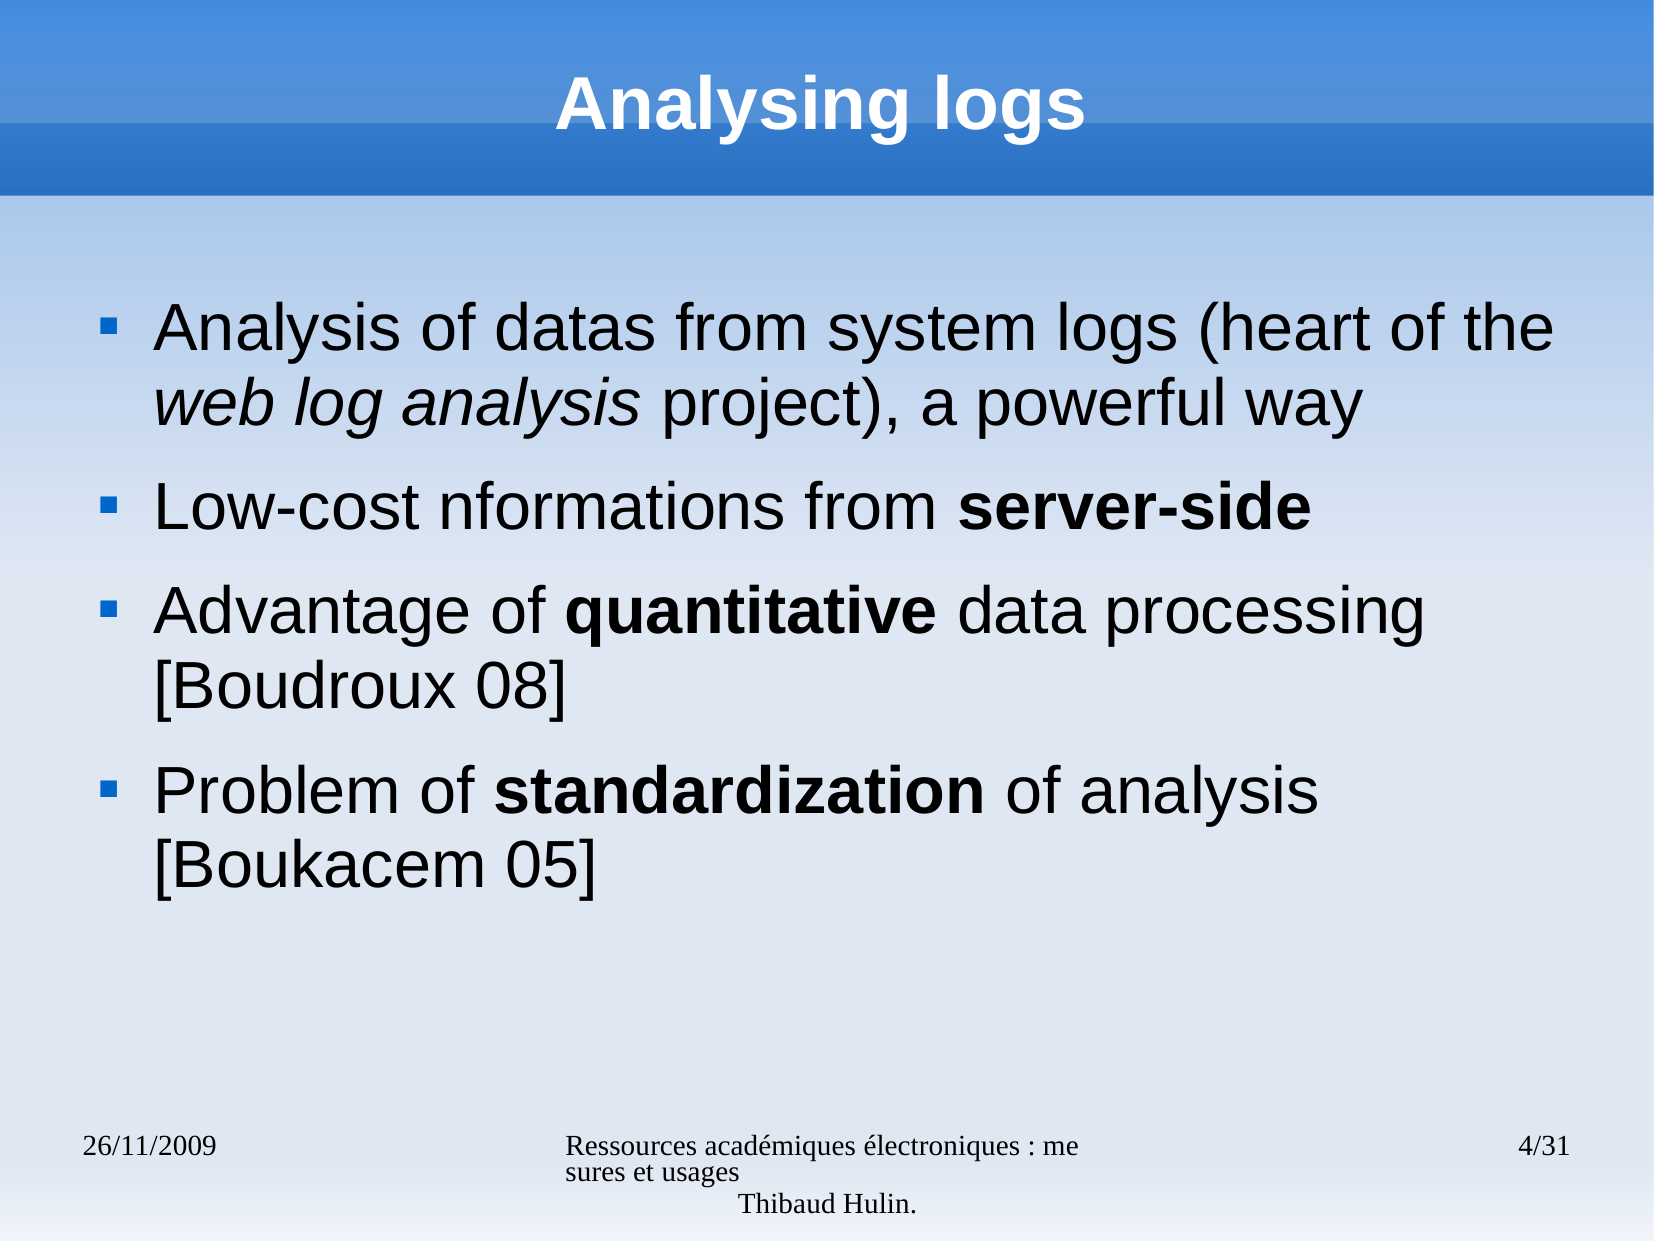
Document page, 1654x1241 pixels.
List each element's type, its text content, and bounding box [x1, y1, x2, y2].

list Analysis of datas from system logs (heart of the web log analysis project), a powerful way Low-cost nformations from server-side Advantage of quantitative data processing [Boudroux 08] Problem of standardization of analysis [Boukacem 05] [82, 290, 1571, 1109]
title Analysing logs [76, 0, 1565, 208]
picture [0, 0, 1654, 1241]
